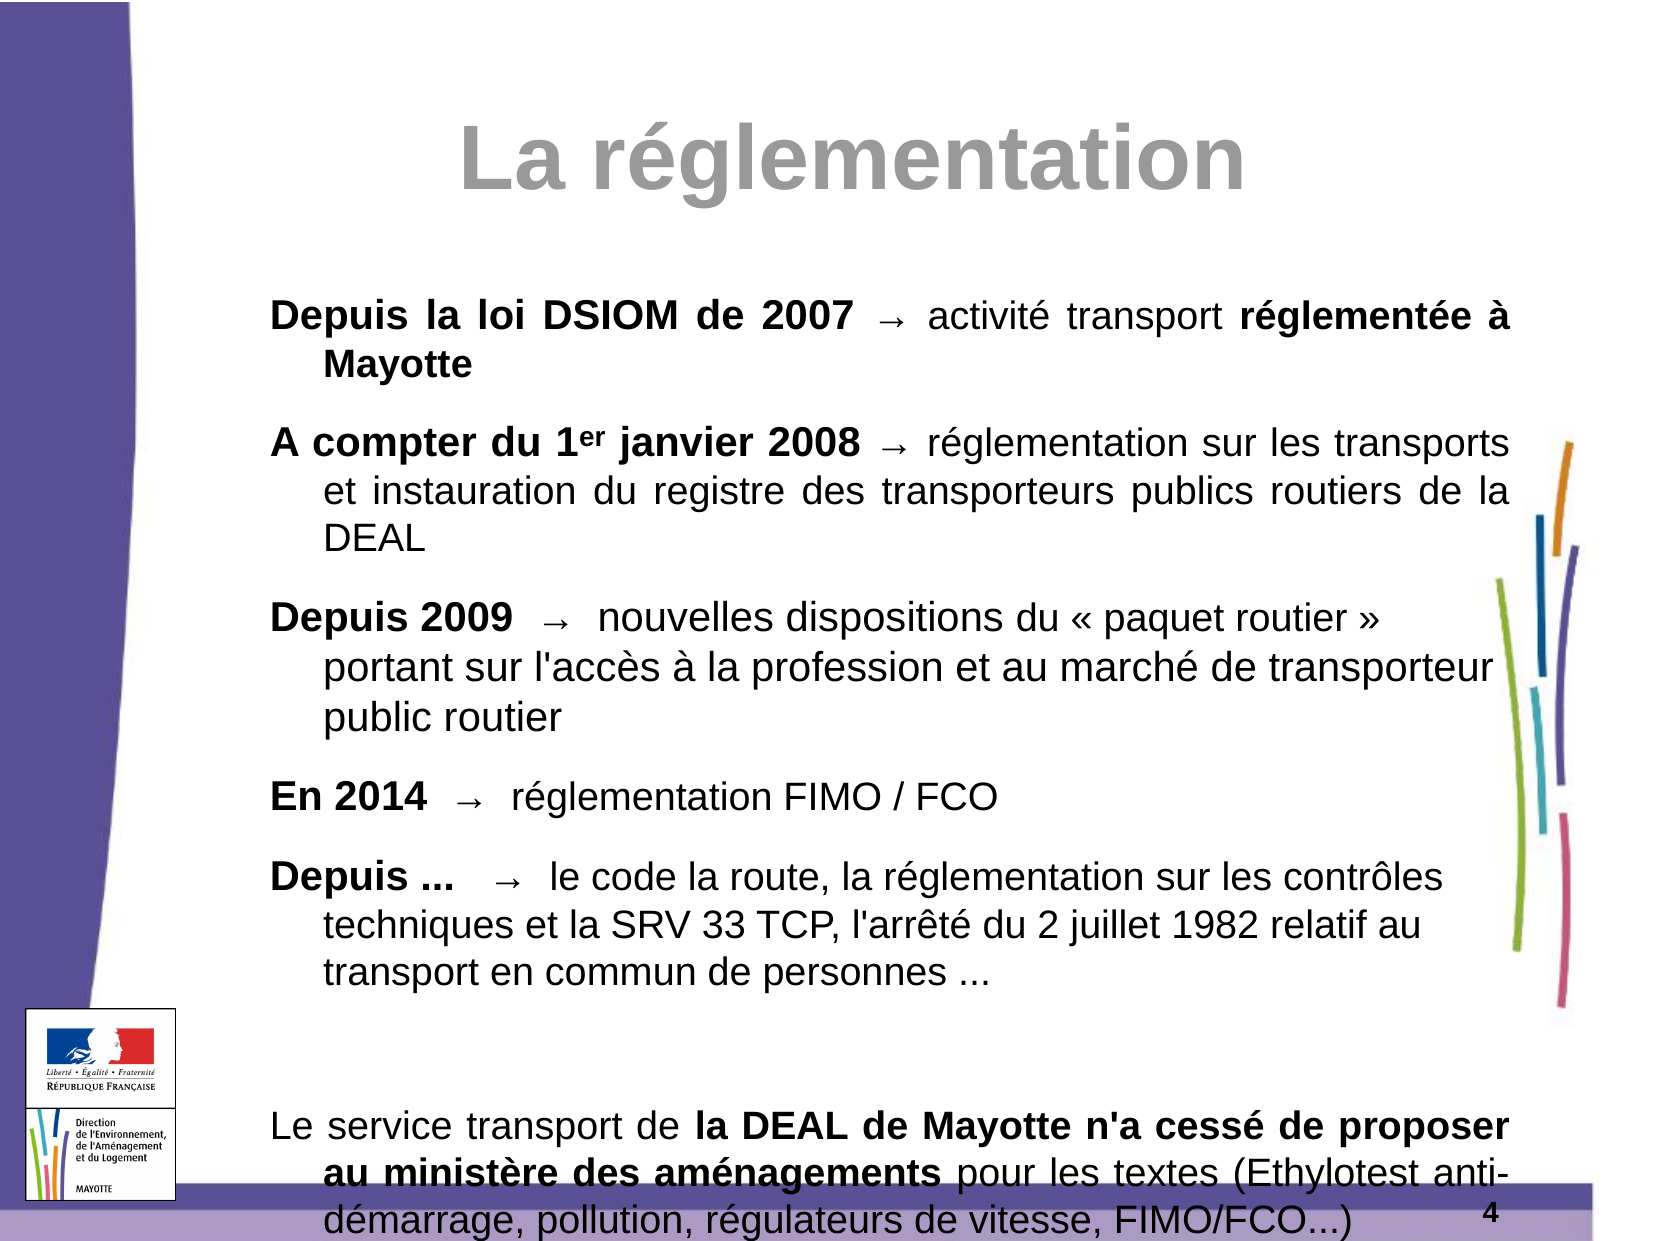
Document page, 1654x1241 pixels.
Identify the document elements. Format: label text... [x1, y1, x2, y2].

text_box [1482, 1193, 1636, 1241]
list Depuis la loi DSIOM de 2007 → activité transport réglementée à Mayotte A compter du 1er janvier 2008 → réglementation sur les transports et instauration du registre des transporteurs publics routiers de la DEAL Depuis 2009 → nouvelles dispositions du « paquet routier » portant sur l'accès à la profession et au marché de transporteur public routier En 2014 → réglementation FIMO / FCO Depuis ... → le code la route, la réglementation sur les contrôles techniques et la SRV 33 TCP, l'arrêté du 2 juillet 1982 relatif au transport en commun de personnes ... Le service transport de la DEAL de Mayotte n'a cessé de proposer au ministère des aménagements pour les textes (Ethylotest anti-démarrage, pollution, régulateurs de vitesse, FIMO/FCO...) [181, 288, 1511, 1181]
title La réglementation [136, 56, 1571, 250]
